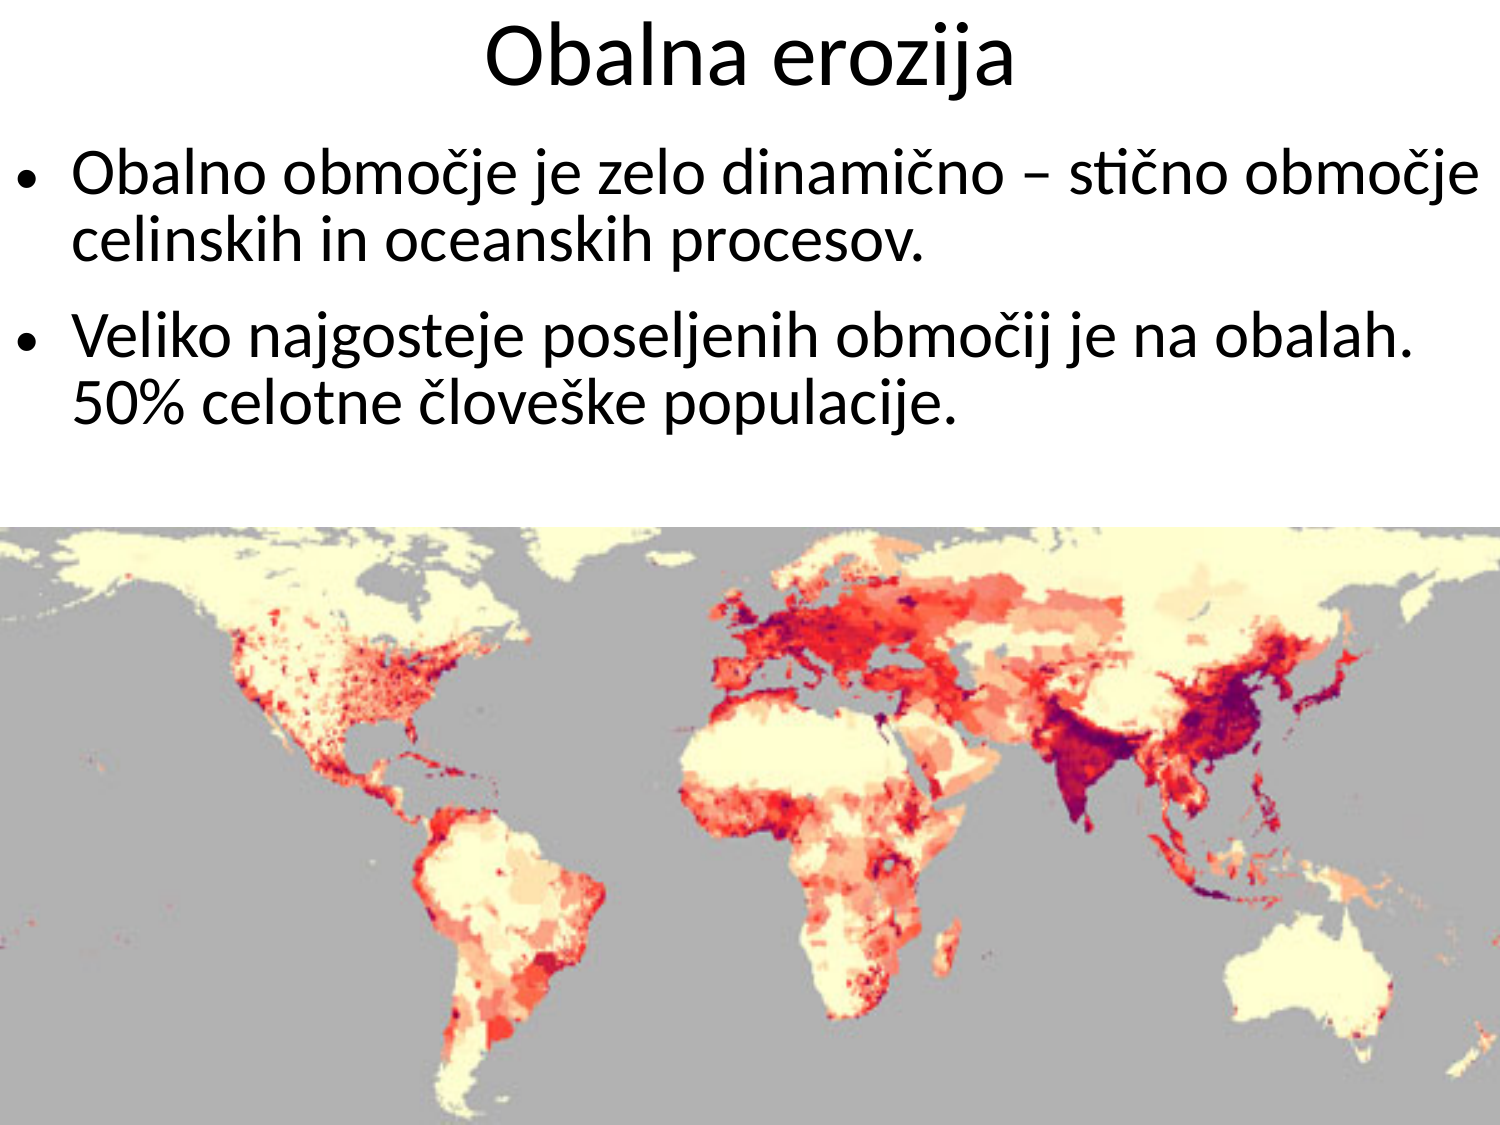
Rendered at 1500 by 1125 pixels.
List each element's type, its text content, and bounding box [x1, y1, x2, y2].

list Obalno območje je zelo dinamično – stično območje celinskih in oceanskih procesov. Veliko najgosteje poseljenih območij je na obalah. 50% celotne človeške populacije. [0, 137, 1500, 527]
picture [0, 527, 1500, 1125]
title Obalna erozija [76, 0, 1427, 126]
